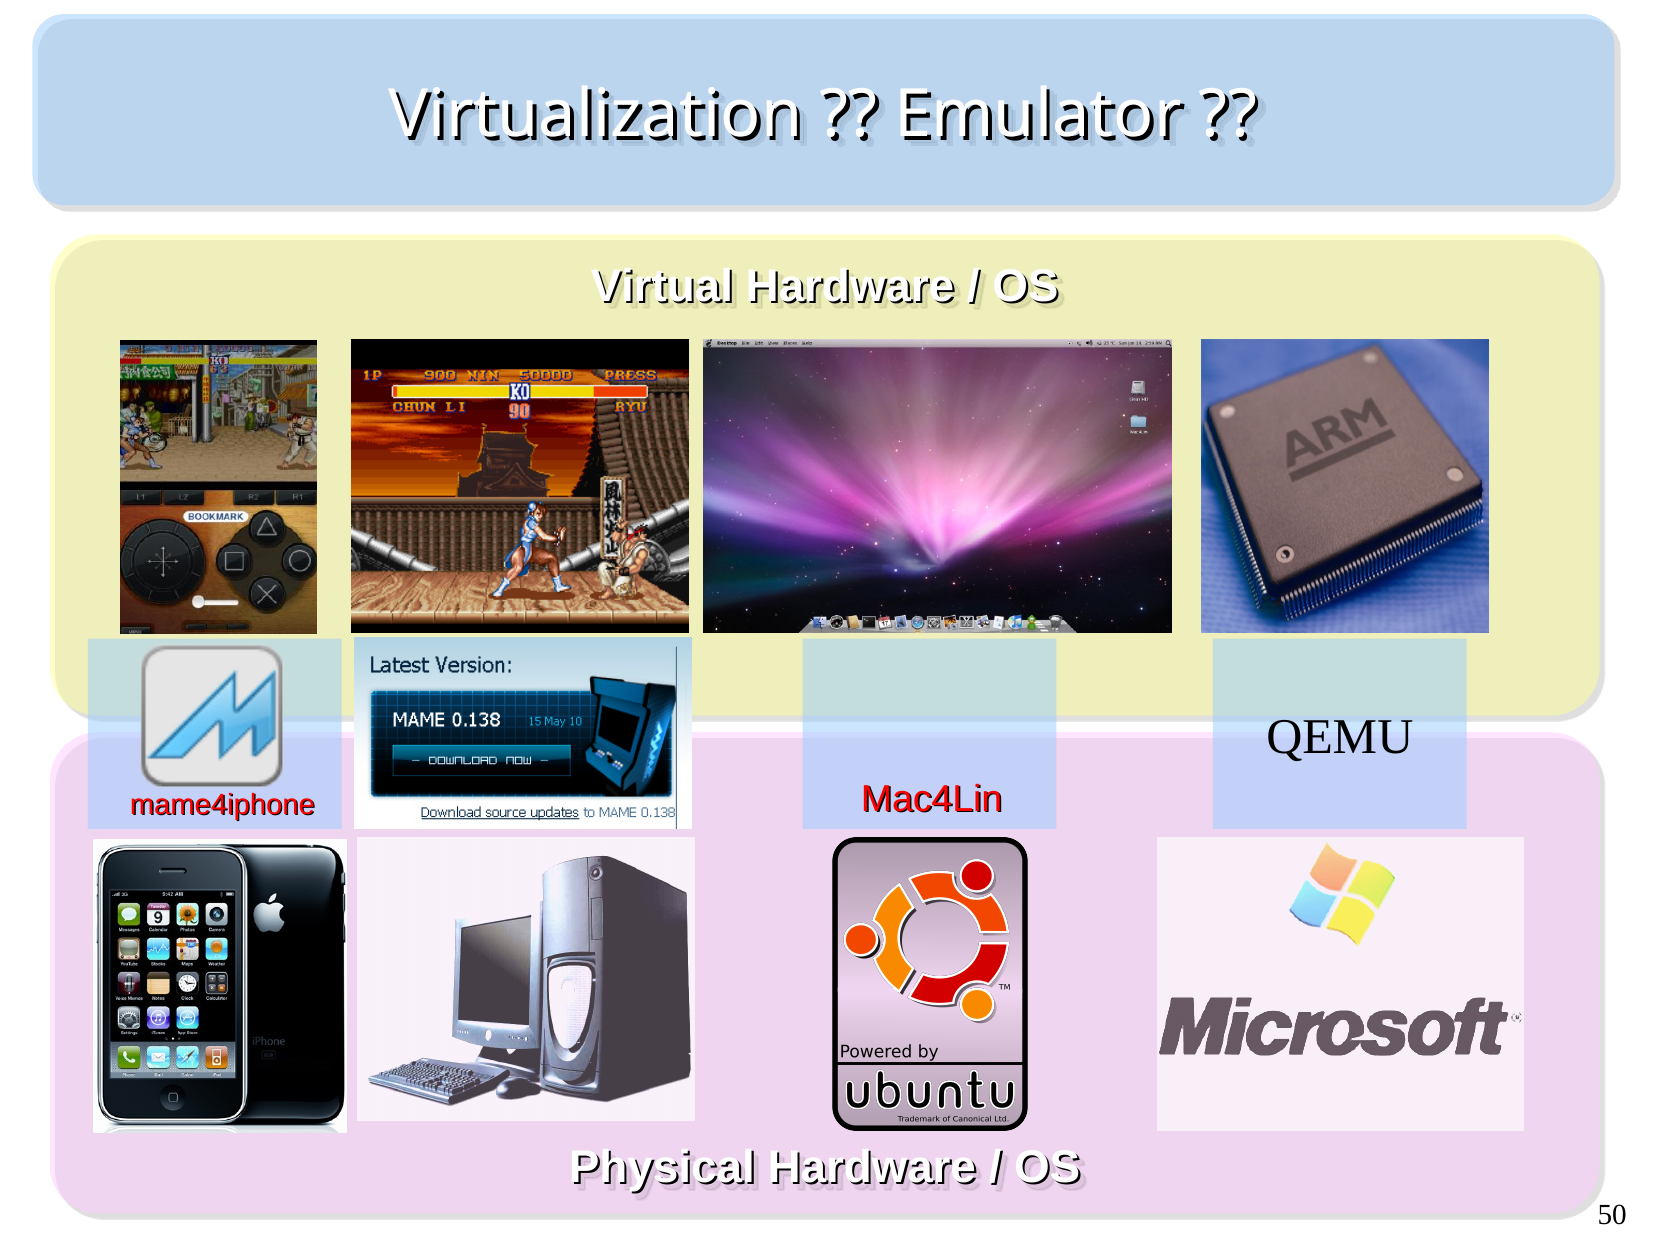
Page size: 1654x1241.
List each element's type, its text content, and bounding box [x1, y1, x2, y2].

picture [832, 837, 1028, 1131]
text_box [802, 638, 1057, 829]
picture [351, 339, 689, 633]
text_box Virtual Hardware / OS [49, 234, 1600, 716]
text_box Mac4Lin [820, 766, 1043, 827]
picture [354, 637, 692, 829]
picture [703, 339, 1172, 633]
picture [357, 837, 695, 1121]
text_box Virtualization ?? Emulator ?? [32, 14, 1615, 206]
picture [120, 340, 317, 634]
picture [1157, 837, 1524, 1131]
text_box mame4iphone [111, 778, 334, 828]
text_box [87, 638, 342, 829]
text_box Physical Hardware / OS [49, 732, 1600, 1214]
picture [139, 643, 286, 778]
picture [1201, 339, 1489, 633]
text_box QEMU [1212, 638, 1467, 829]
picture [93, 839, 347, 1133]
